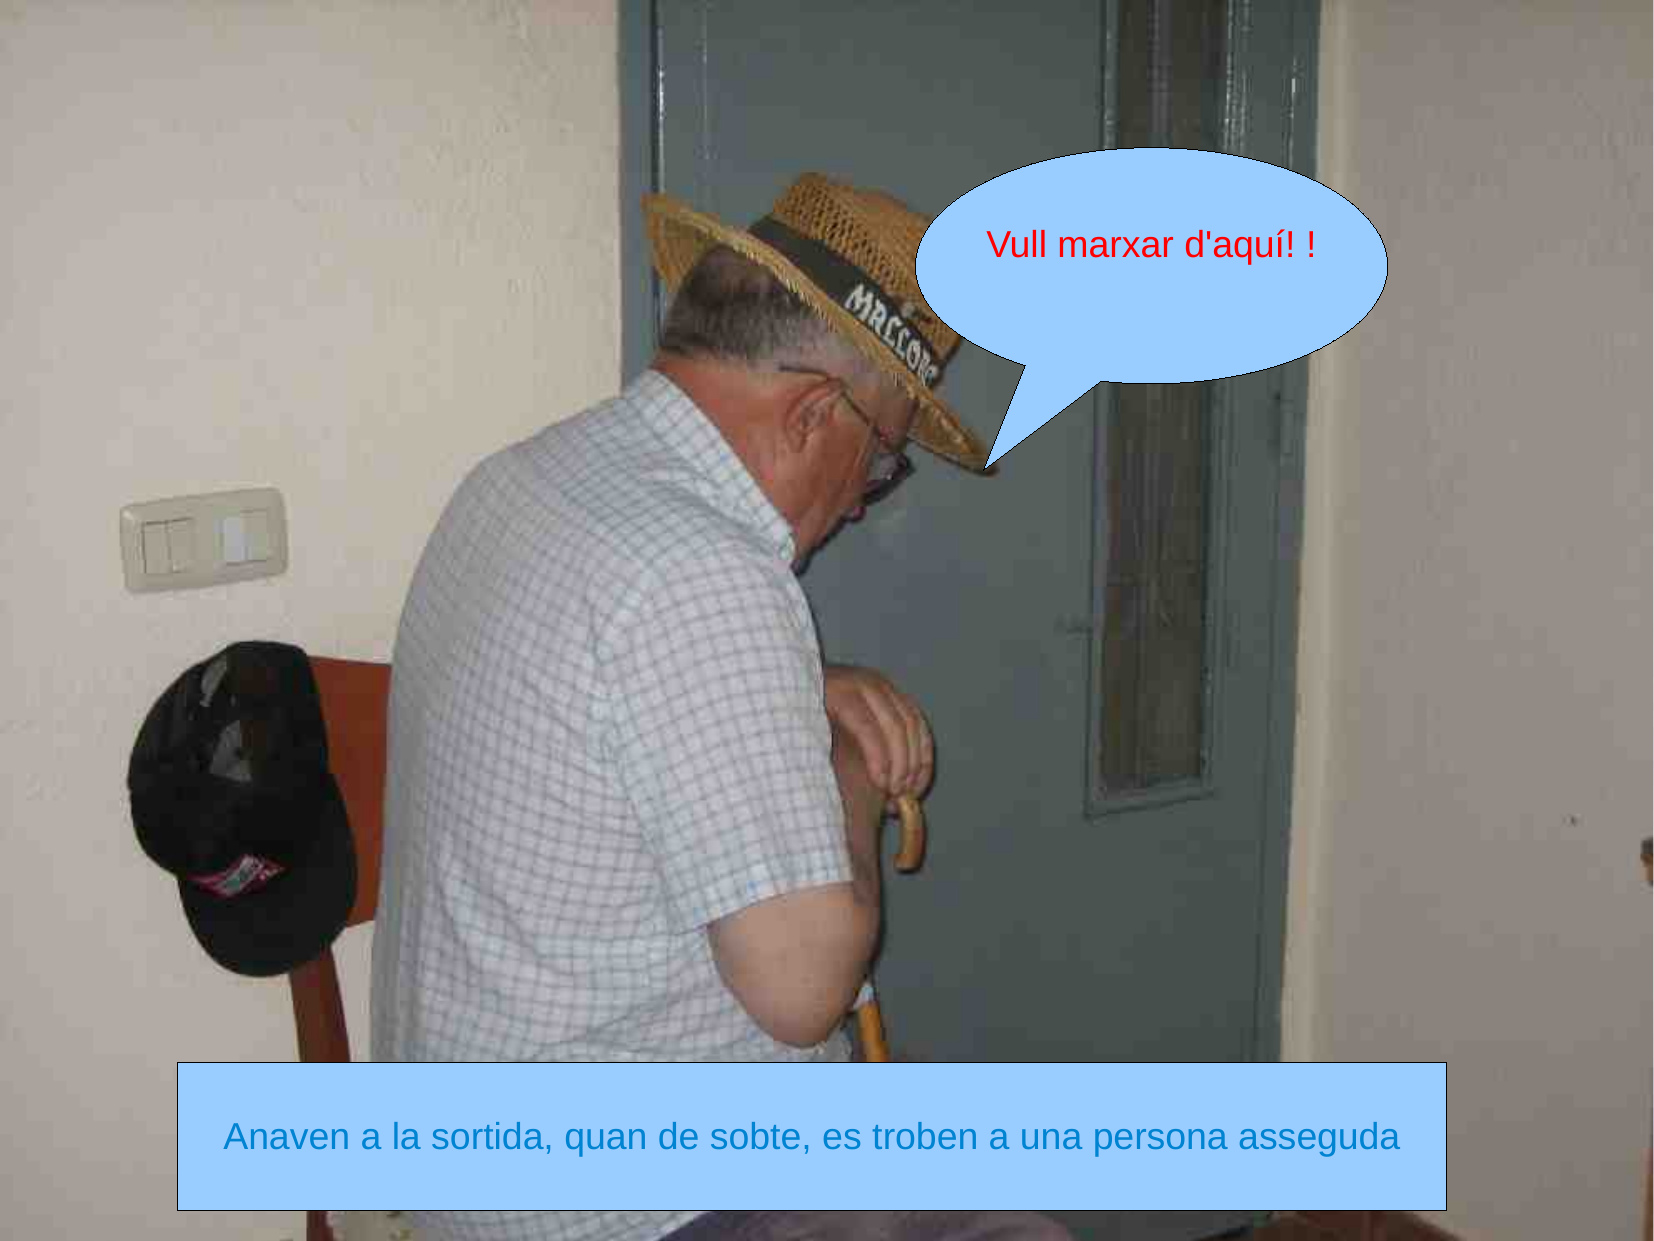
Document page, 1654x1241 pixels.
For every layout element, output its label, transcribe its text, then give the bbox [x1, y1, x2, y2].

text_box Vull marxar d'aquí! ! [915, 147, 1388, 471]
picture [0, 1164, 1654, 1241]
text_box [0, 1003, 1654, 1164]
picture [0, 0, 1654, 1003]
text_box Anaven a la sortida, quan de sobte, es troben a una persona asseguda [177, 1062, 1447, 1211]
